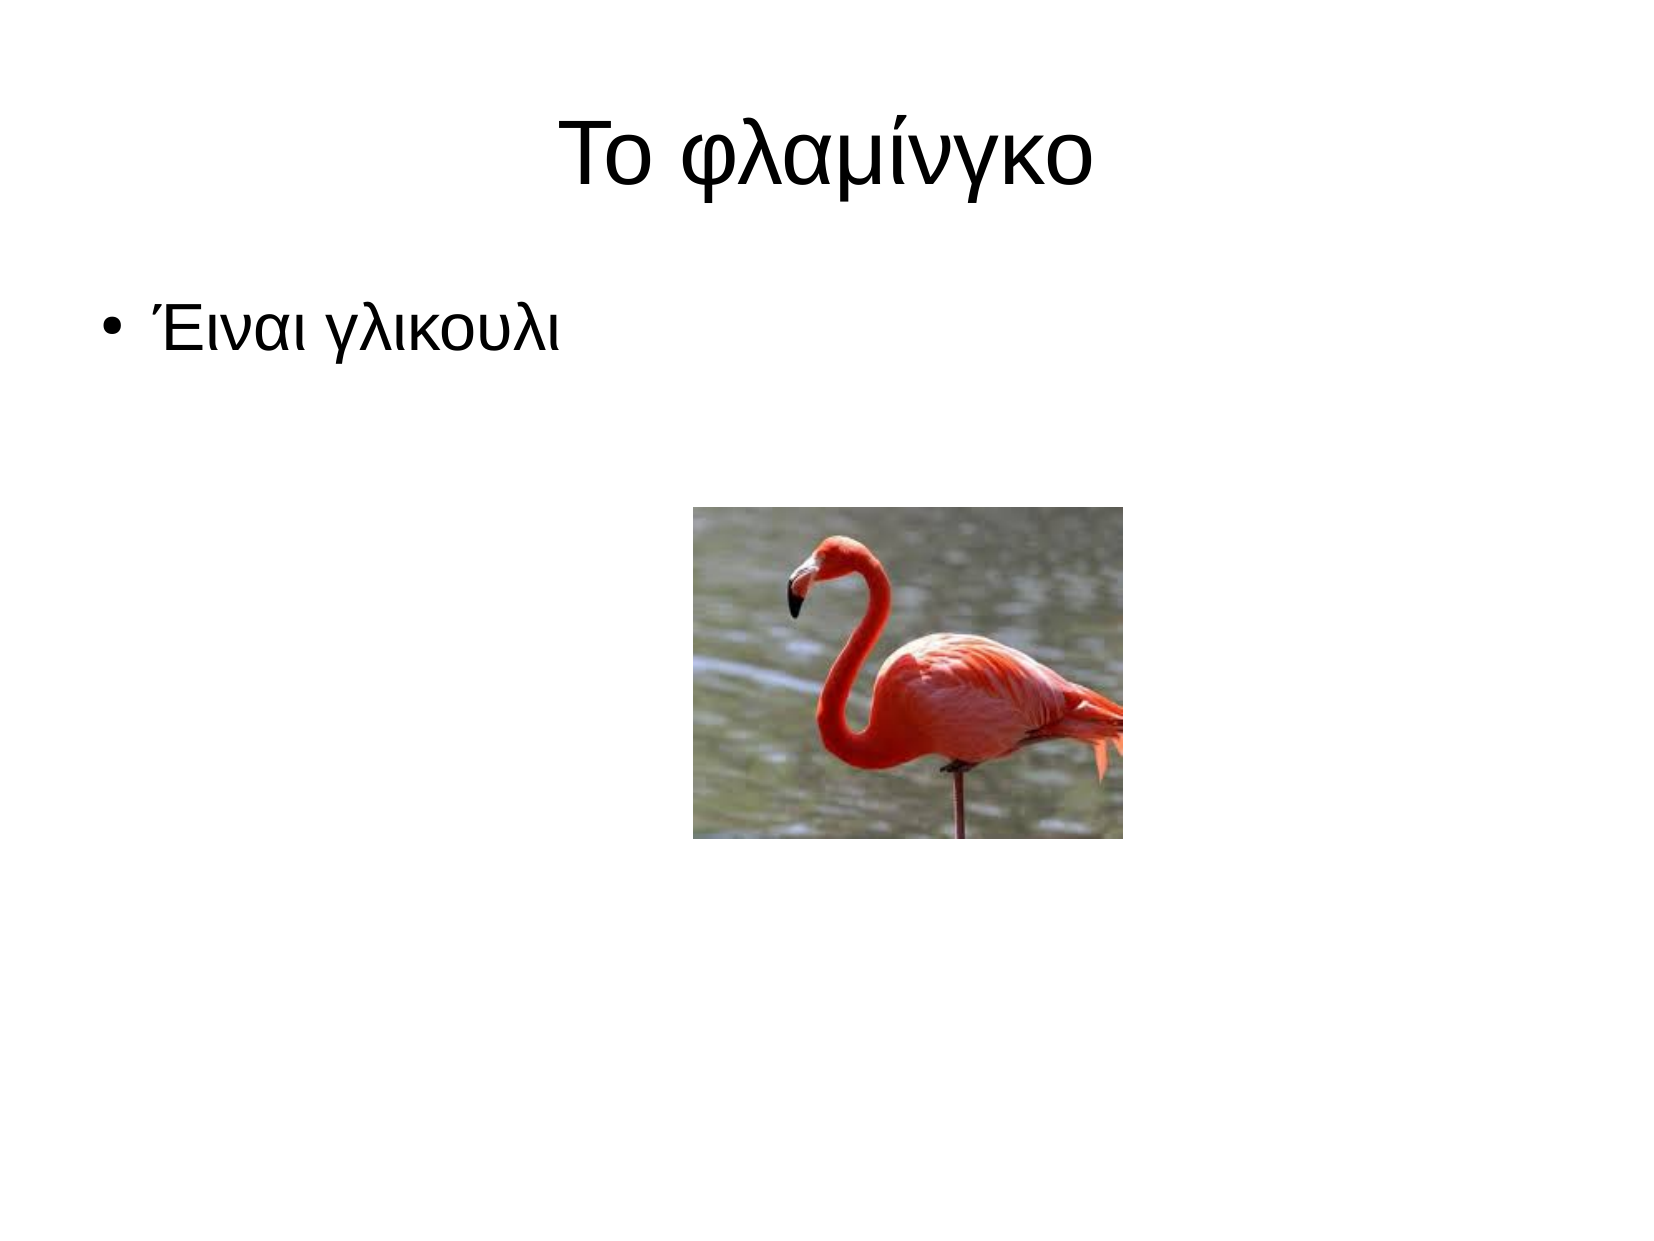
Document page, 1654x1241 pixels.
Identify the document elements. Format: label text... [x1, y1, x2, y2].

picture [693, 507, 1123, 839]
title Το φλαμίνγκο [82, 49, 1571, 257]
list Έιναι γλικουλι [82, 290, 1571, 1109]
